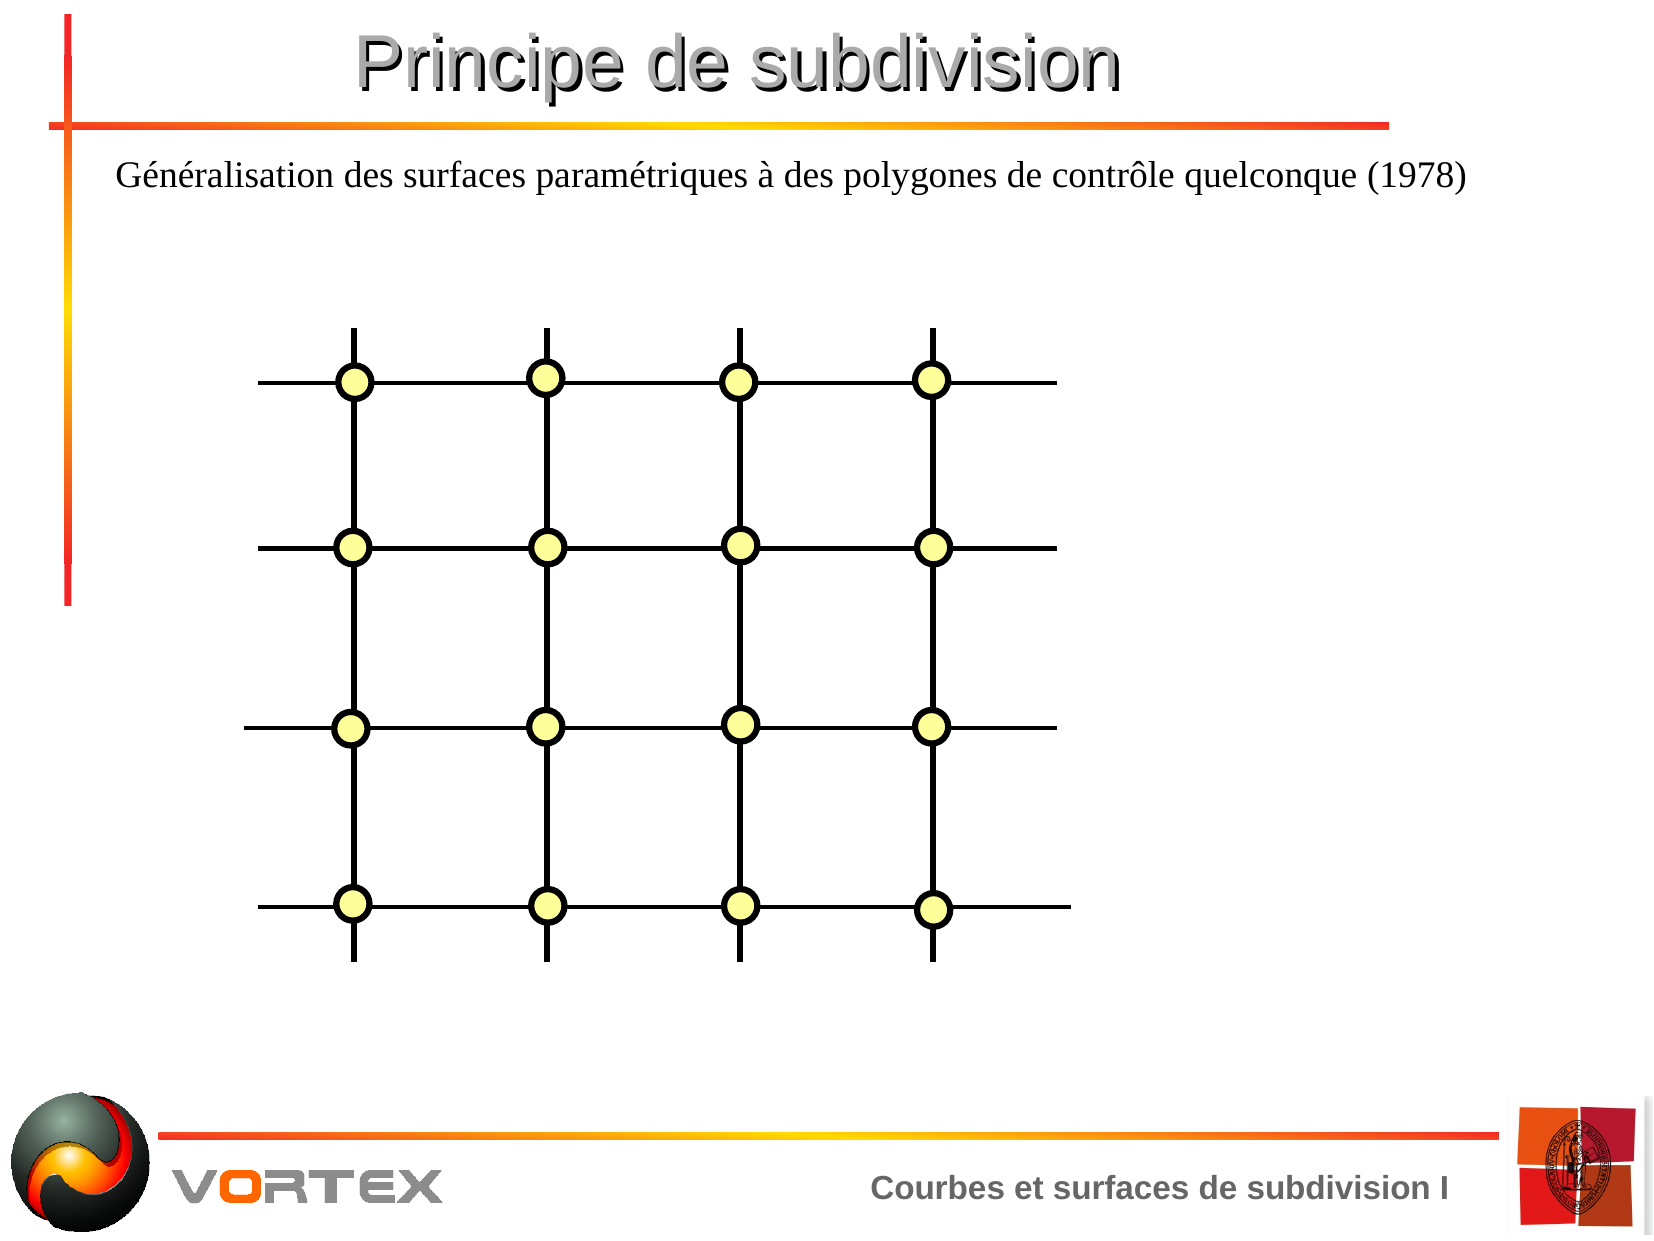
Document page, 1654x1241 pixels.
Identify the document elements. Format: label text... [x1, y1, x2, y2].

text_box [529, 361, 563, 395]
text_box [336, 887, 370, 921]
text_box [917, 530, 951, 565]
list Généralisation des surfaces paramétriques à des polygones de contrôle quelconque (1978) [97, 153, 1571, 1109]
text_box [529, 709, 563, 744]
text_box [915, 709, 949, 744]
text_box [531, 889, 565, 923]
text_box [724, 889, 758, 923]
text_box [722, 365, 756, 399]
text_box [334, 711, 368, 746]
picture [11, 1092, 443, 1232]
text_box [724, 528, 758, 563]
text_box [724, 707, 758, 742]
text_box [917, 893, 951, 927]
picture [1505, 1096, 1653, 1235]
text_box [915, 363, 949, 397]
text_box [336, 530, 370, 565]
title Principe de subdivision [82, 4, 1392, 120]
text_box [531, 530, 565, 565]
text_box [338, 365, 372, 399]
